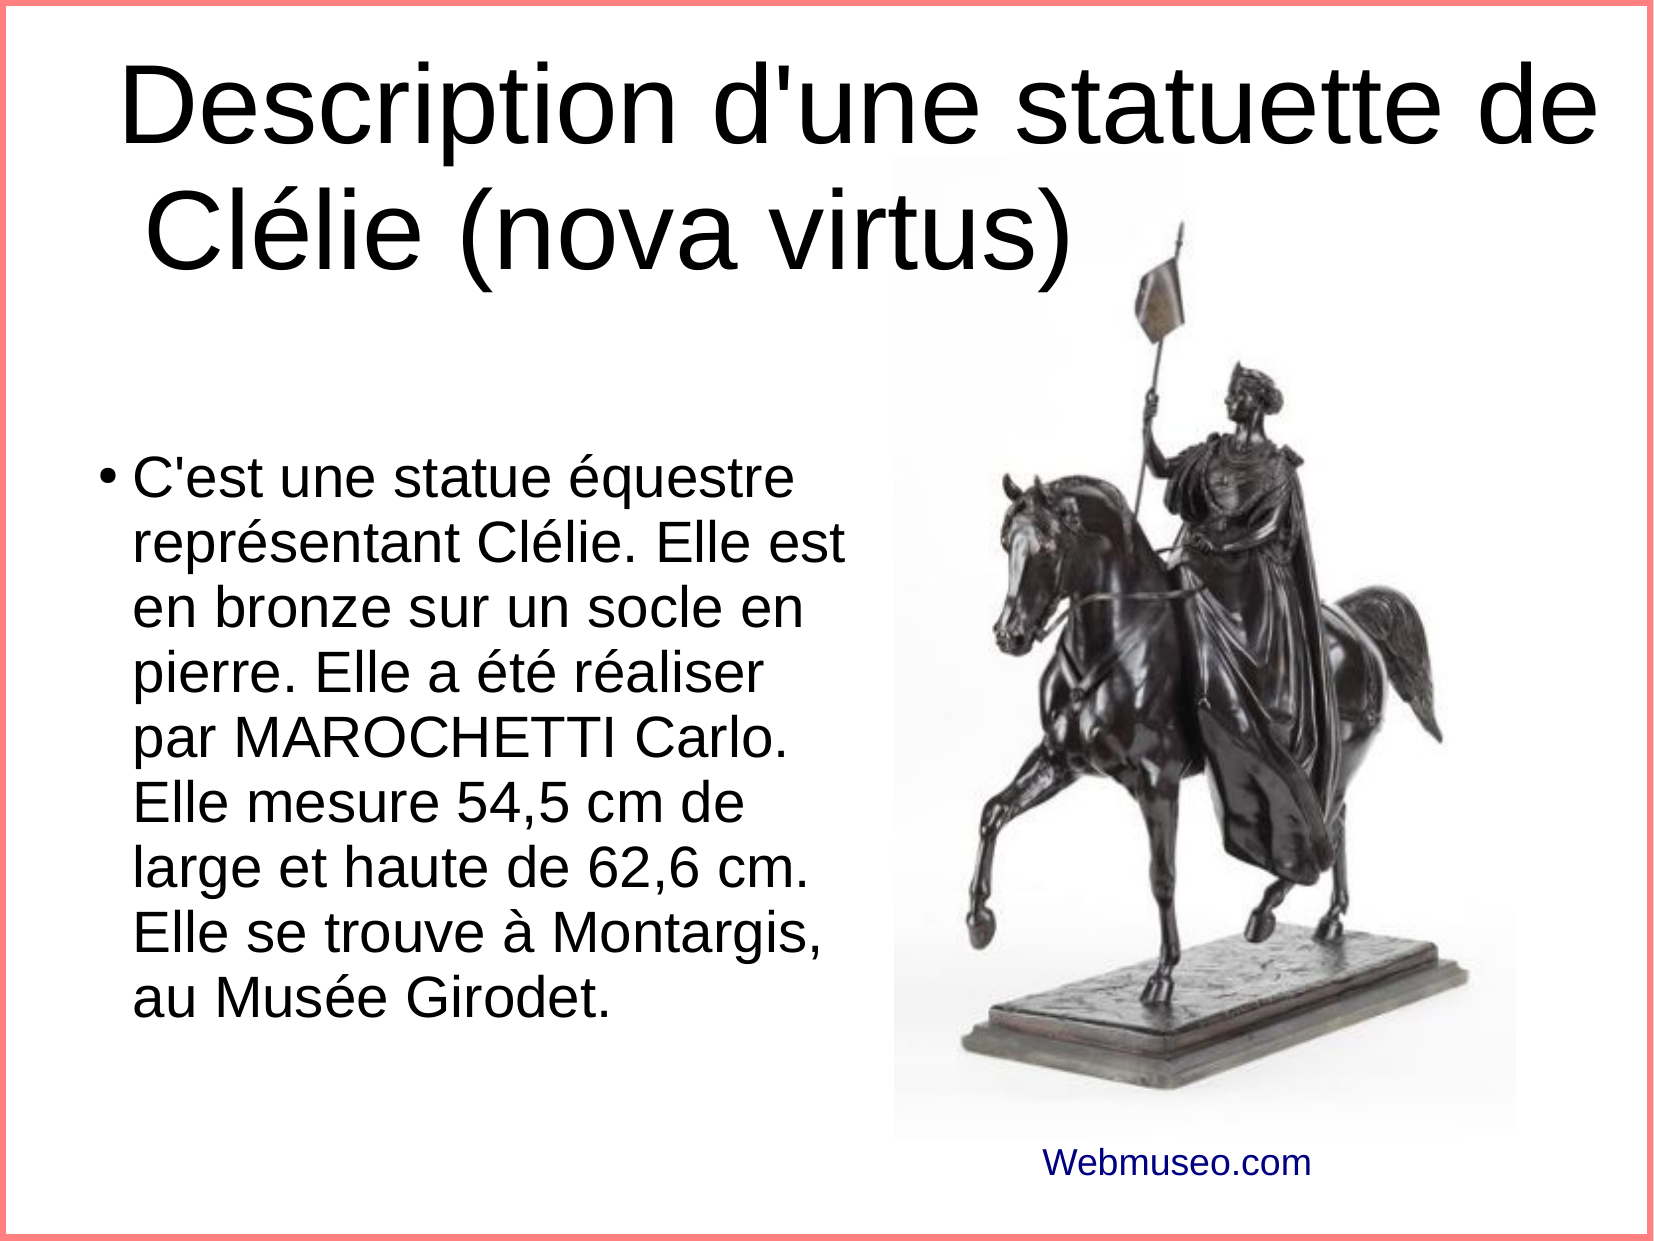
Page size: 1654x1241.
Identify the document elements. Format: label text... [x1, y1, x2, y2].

text_box Webmuseo.com [1027, 1133, 1382, 1193]
text_box [0, 0, 1654, 1241]
